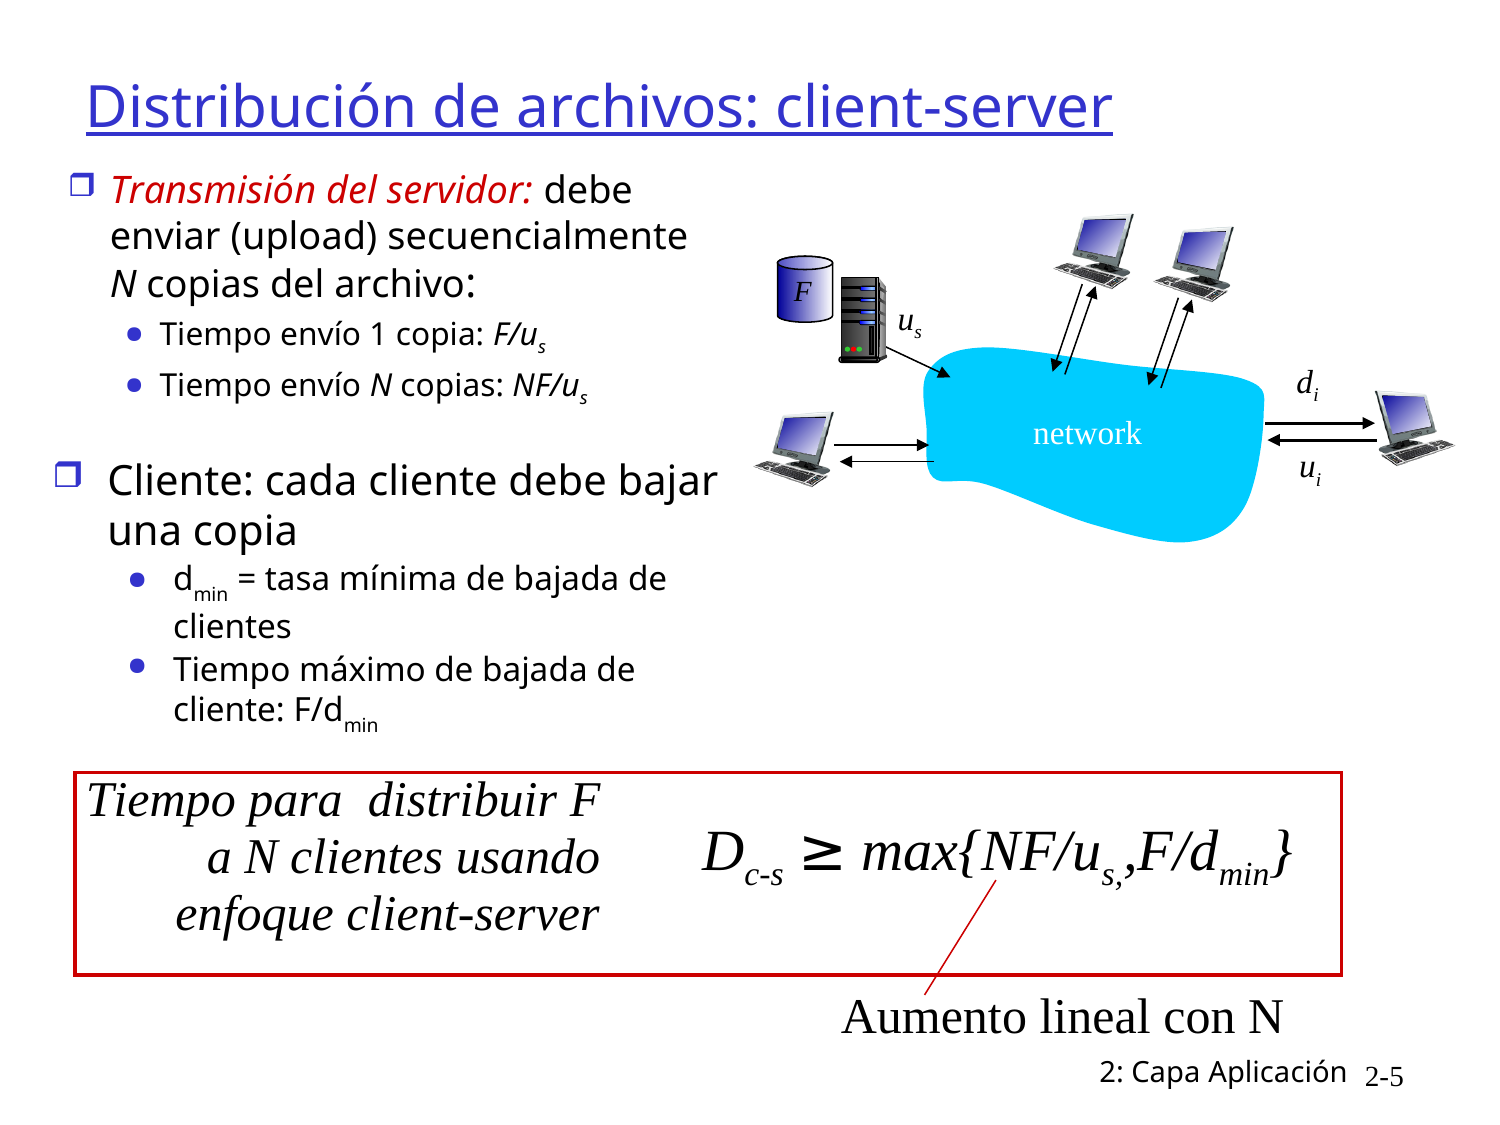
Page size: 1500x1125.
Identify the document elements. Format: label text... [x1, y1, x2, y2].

text_box Cliente: cada cliente debe bajar una copia dmin = tasa mínima de bajada de clientes Tiempo máximo de bajada de cliente: F/dmin [37, 446, 768, 713]
text_box [1076, 218, 1127, 258]
text_box Dc-s ≥ max{NF/us,,F/dmin} [667, 804, 1323, 900]
text_box Tiempo para distribuir F a N clientes usando enfoque client-server [13, 770, 628, 948]
text_box [1381, 395, 1432, 435]
text_box Tiempo para distribuir F a N clientes usando enfoque client-server [77, 774, 628, 948]
text_box us [887, 289, 937, 351]
text_box Aumento lineal con N [826, 987, 1412, 1052]
title Distribución de archivos: client-server [48, 10, 1447, 198]
picture [1033, 210, 1236, 308]
list Transmisión del servidor: debe enviar (upload) secuencialmente N copias del archivo: Tiempo envío 1 copia: F/us Tiempo envío N copias: NF/us [52, 158, 726, 446]
text_box [1176, 231, 1227, 270]
text_box [776, 416, 827, 456]
text_box [923, 347, 1265, 543]
text_box [777, 316, 833, 323]
text_box di [1281, 352, 1356, 413]
text_box F [738, 265, 868, 316]
text_box ui [1284, 437, 1368, 498]
picture [733, 408, 836, 493]
text_box network [1018, 403, 1158, 459]
text_box [839, 277, 888, 363]
picture [1372, 387, 1475, 472]
